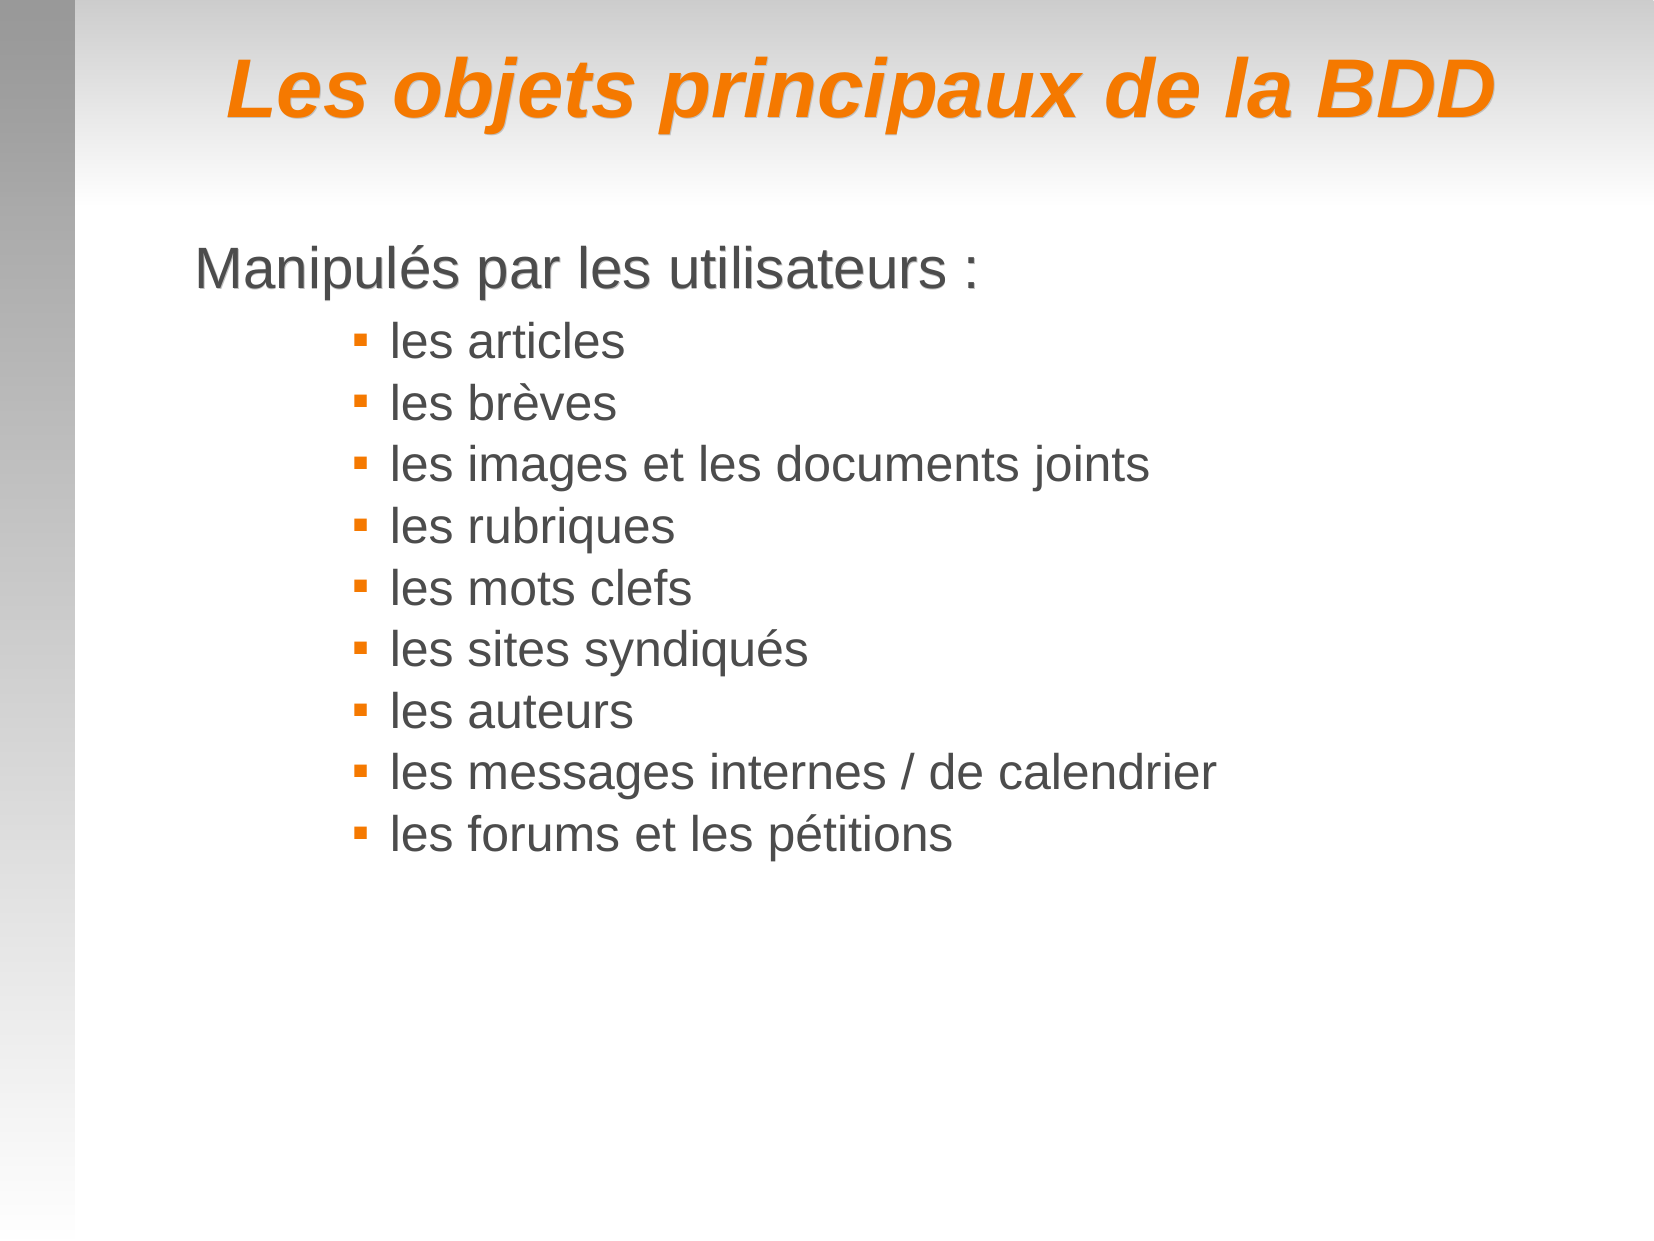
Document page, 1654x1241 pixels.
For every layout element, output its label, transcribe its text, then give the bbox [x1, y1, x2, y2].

title Les objets principaux de la BDD [88, 0, 1654, 178]
list Manipulés par les utilisateurs : les articles les brèves les images et les documents joints les rubriques les mots clefs les sites syndiqués les auteurs les messages internes / de calendrier les forums et les pétitions [177, 236, 1654, 1182]
